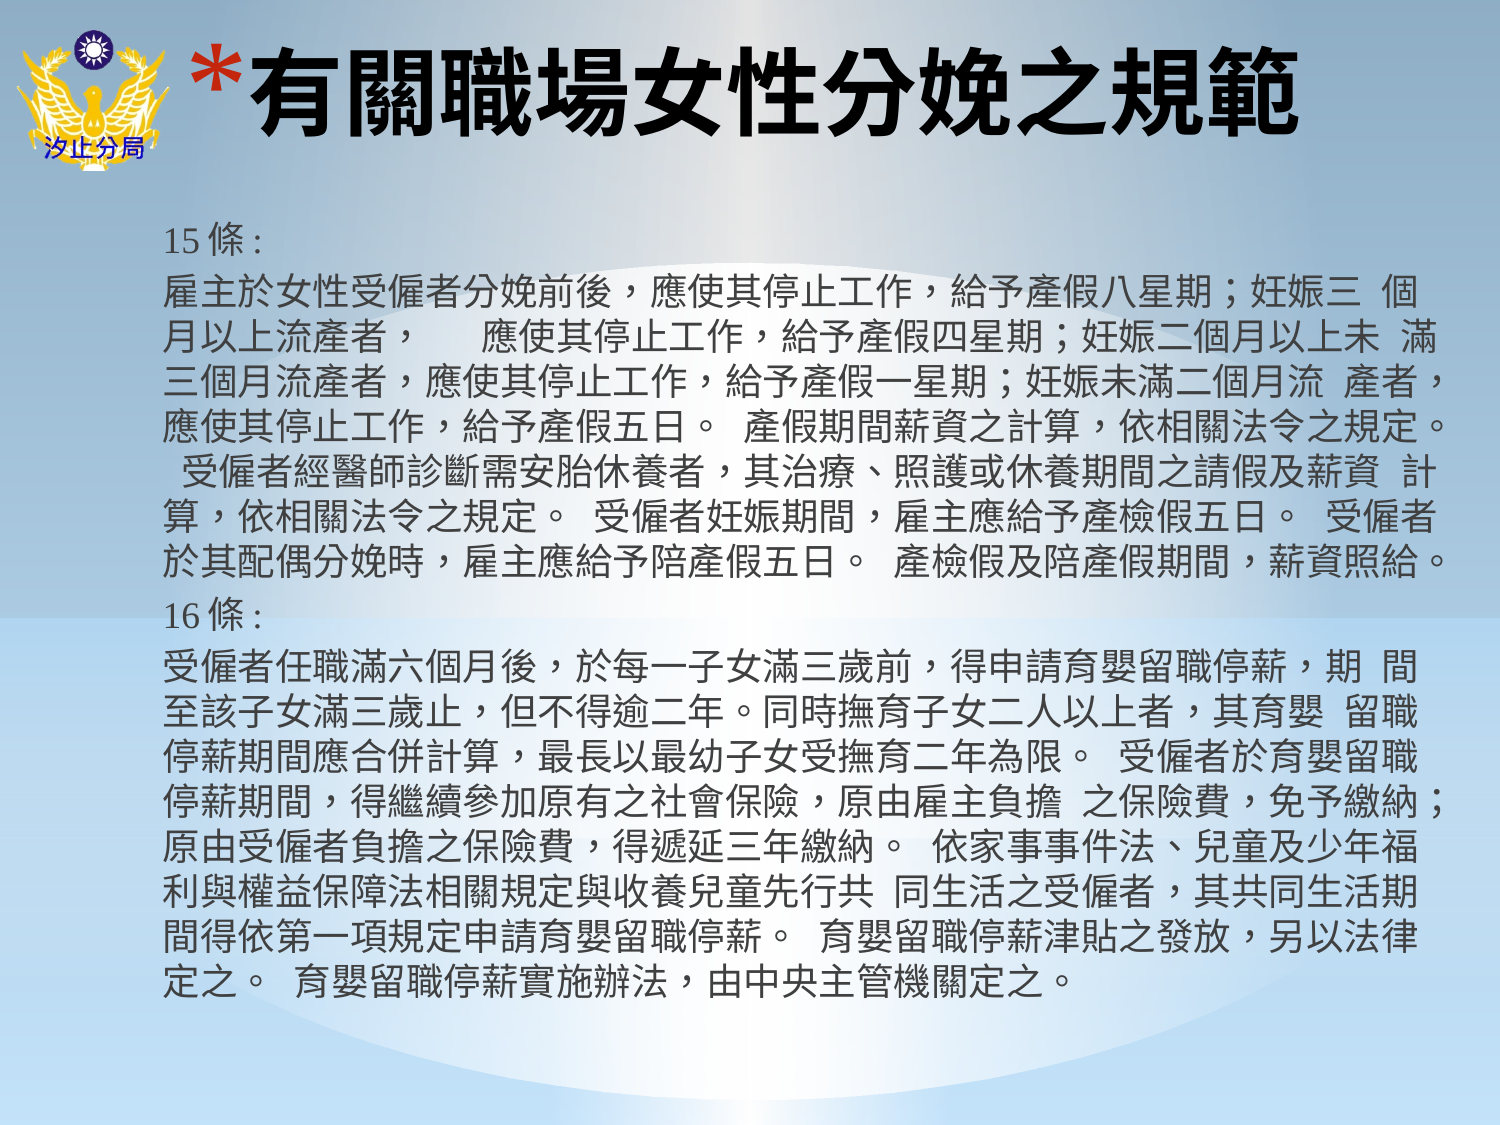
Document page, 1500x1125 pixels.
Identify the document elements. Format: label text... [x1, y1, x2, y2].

picture [15, 30, 171, 171]
list 15條: 雇主於女性受僱者分娩前後，應使其停止工作，給予產假八星期；妊娠三 個月以上流產者， 應使其停止工作，給予產假四星期；妊娠二個月以上未 滿三個月流產者，應使其停止工作，給予產假一星期；妊娠未滿二個月流 產者，應使其停止工作，給予產假五日。 產假期間薪資之計算，依相關法令之規定。 受僱者經醫師診斷需安胎休養者，其治療、照護或休養期間之請假及薪資 計算，依相關法令之規定。 受僱者妊娠期間，雇主應給予產檢假五日。 受僱者於其配偶分娩時，雇主應給予陪產假五日。 產檢假及陪產假期間，薪資照給。 16條: 受僱者任職滿六個月後，於每一子女滿三歲前，得申請育嬰留職停薪，期 間至該子女滿三歲止，但不得逾二年。同時撫育子女二人以上者，其育嬰 留職停薪期間應合併計算，最長以最幼子女受撫育二年為限。 受僱者於育嬰留職停薪期間，得繼續參加原有之社會保險，原由雇主負擔 之保險費，免予繳納；原由受僱者負擔之保險費，得遞延三年繳納。 依家事事件法、兒童及少年福利與權益保障法相關規定與收養兒童先行共 同生活之受僱者，其共同生活期間得依第一項規定申請育嬰留職停薪。 育嬰留職停薪津貼之發放，另以法律定之。 育嬰留職停薪實施辦法，由中央主管機關定之。 [147, 208, 1457, 1047]
title 有關職場女性分娩之規範 [171, 24, 1365, 213]
